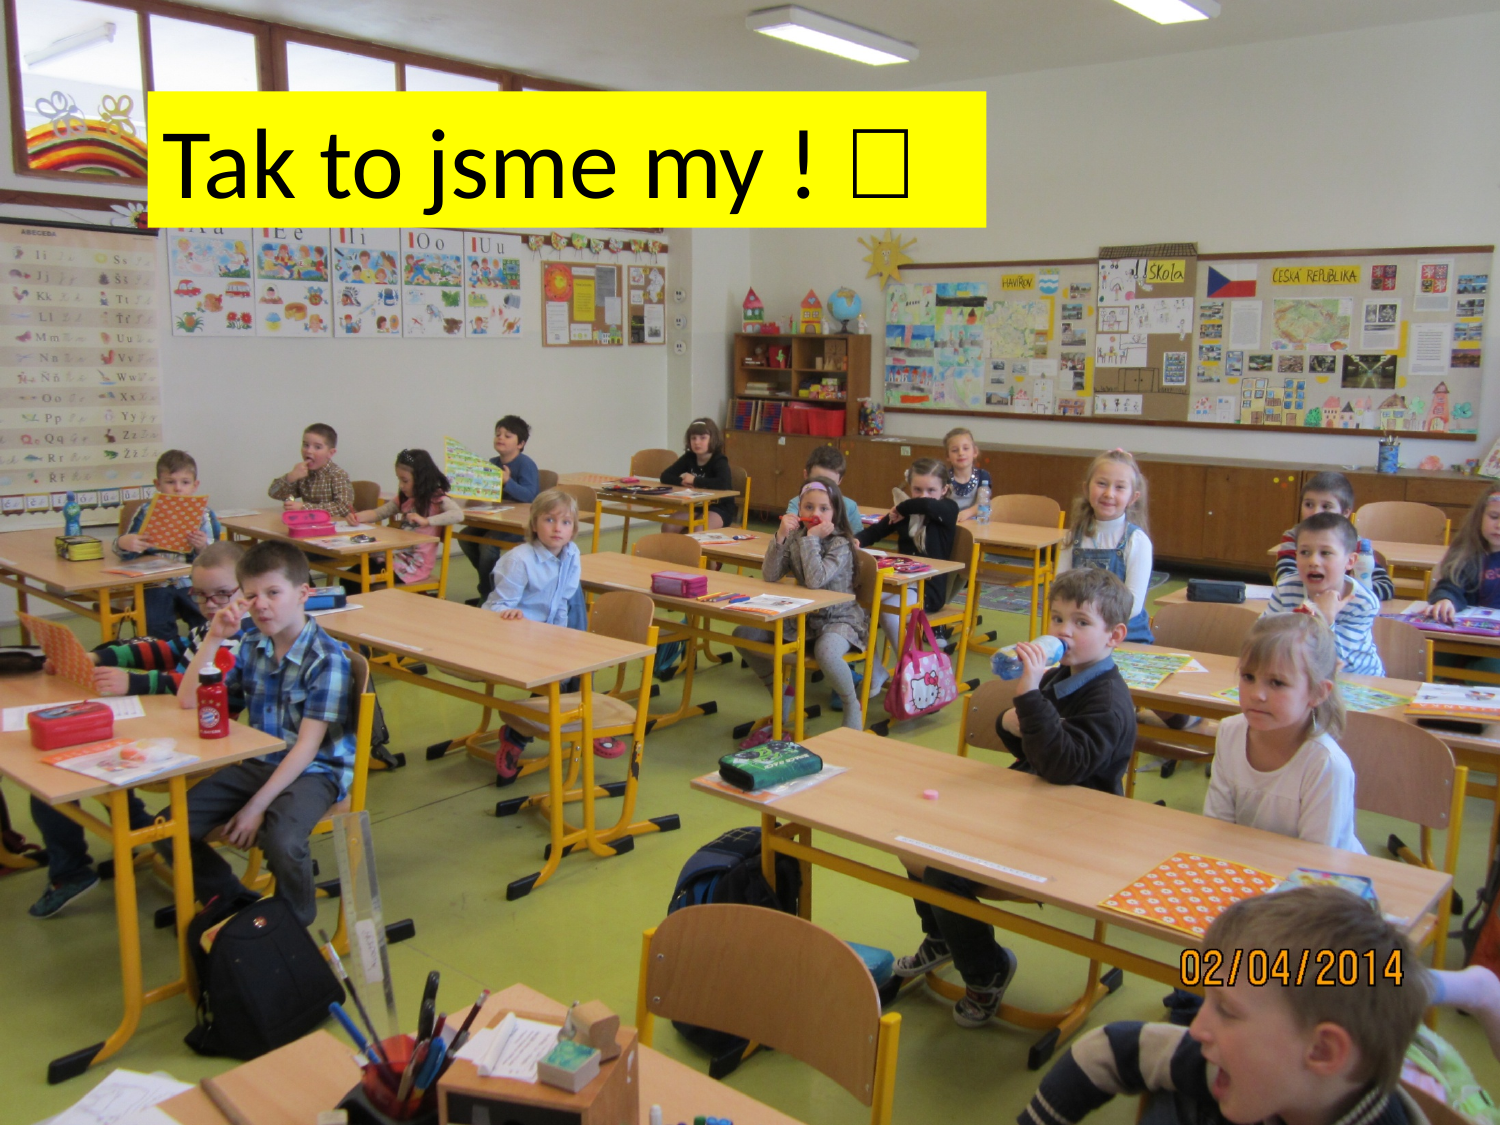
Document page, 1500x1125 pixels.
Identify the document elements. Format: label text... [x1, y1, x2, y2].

picture [0, 0, 1500, 1125]
text_box Tak to jsme my !  [147, 91, 987, 228]
